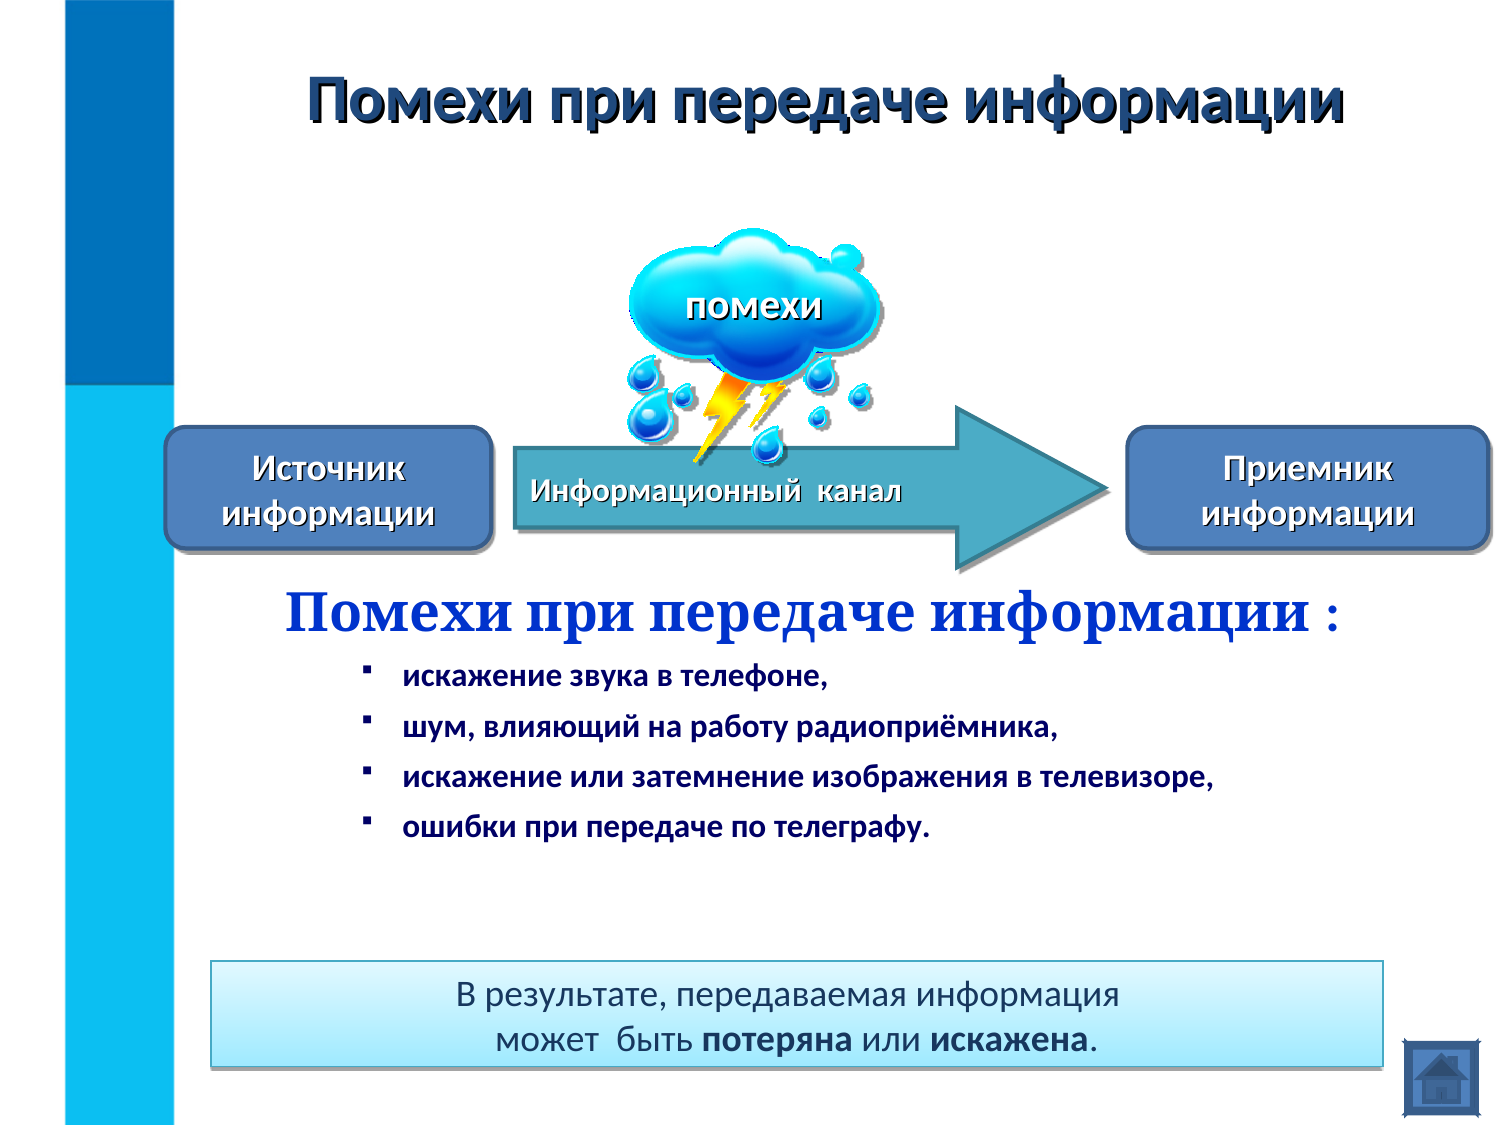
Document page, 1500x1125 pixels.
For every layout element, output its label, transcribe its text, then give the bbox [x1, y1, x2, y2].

text_box [1407, 1042, 1477, 1114]
title Помехи при передаче информации [187, 0, 1465, 188]
text_box Приемник информации [1127, 426, 1489, 549]
picture [0, 0, 1500, 1125]
text_box В результате, передаваемая информация может быть потеряна или искажена. [210, 960, 1383, 1067]
text_box Источник информации [165, 426, 492, 549]
text_box помехи [632, 269, 876, 336]
text_box Информационный канал [514, 408, 1105, 568]
text_box Помехи при передаче информации : искажение звука в телефоне, шум, влияющий на работу радиоприёмника, искажение или затемнение изображения в телевизоре, ошибки при передаче по телеграфу. [199, 565, 1477, 1015]
